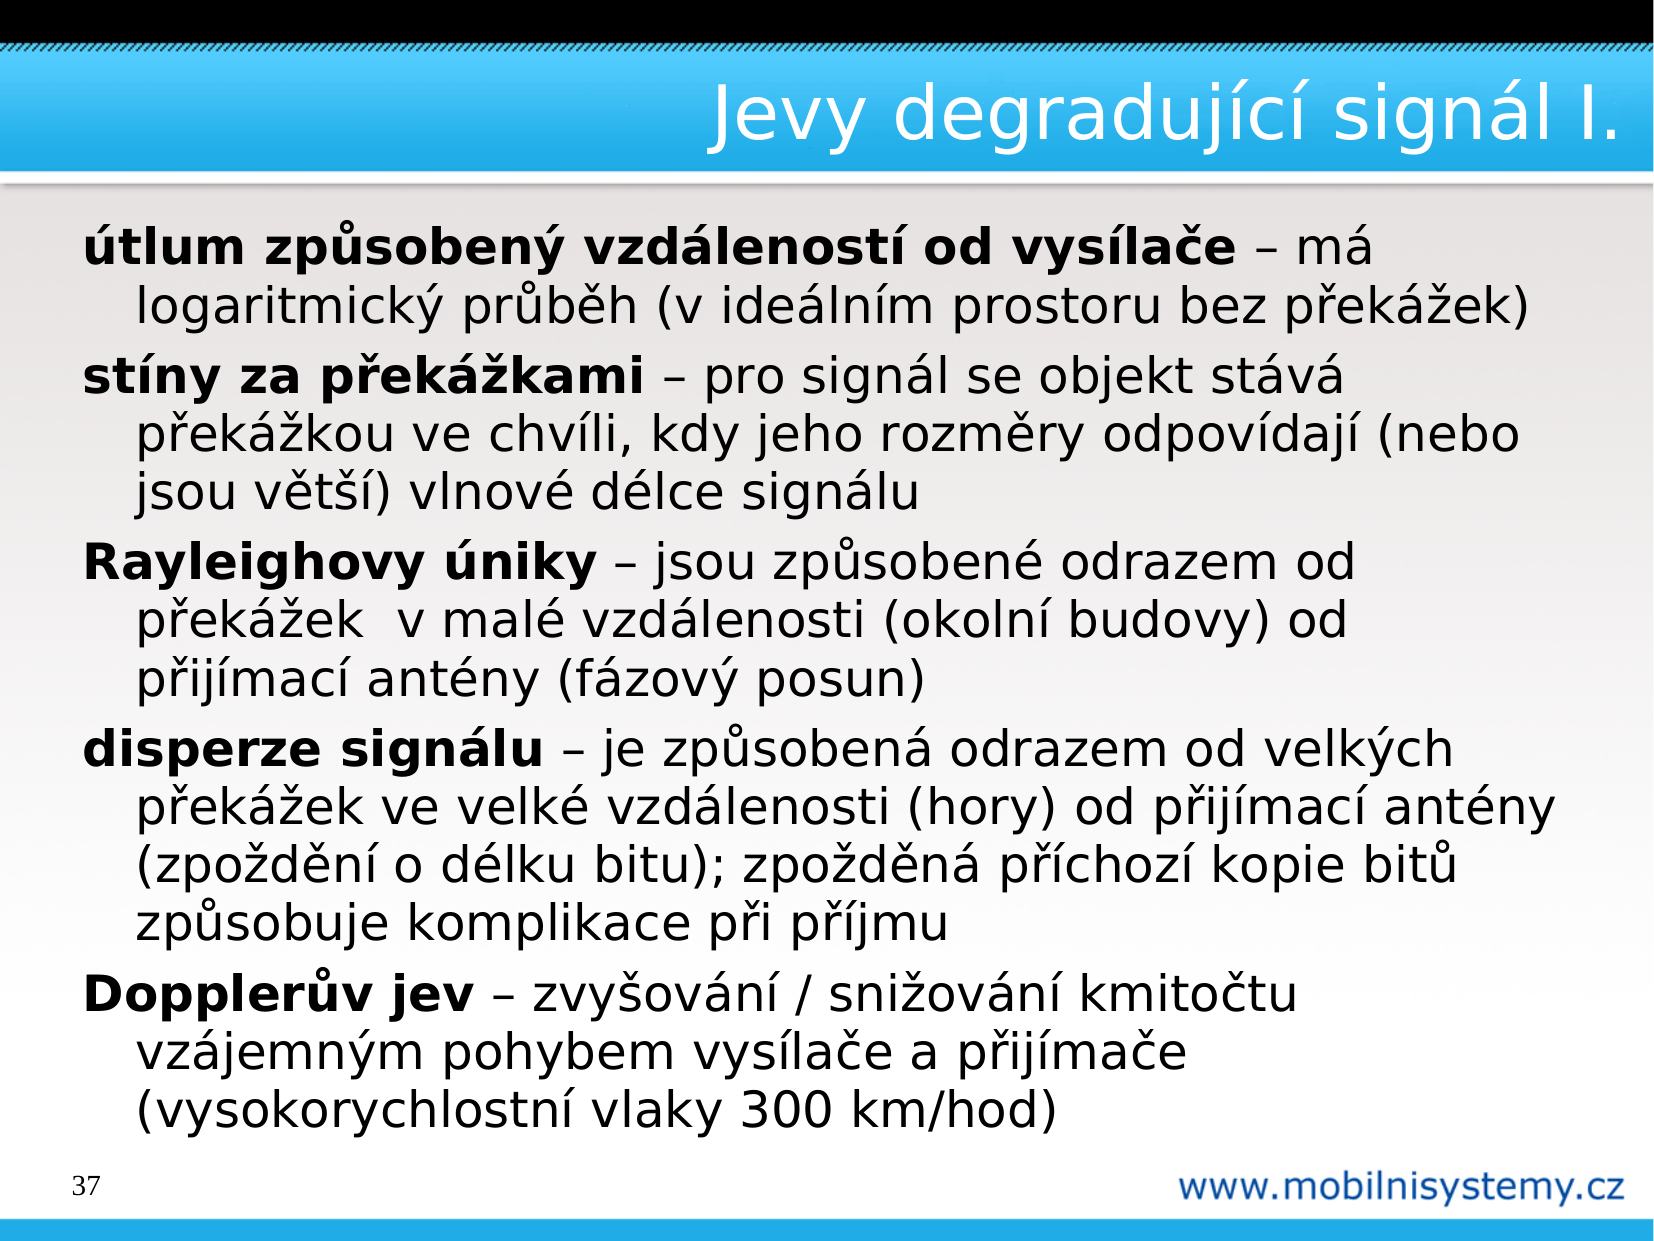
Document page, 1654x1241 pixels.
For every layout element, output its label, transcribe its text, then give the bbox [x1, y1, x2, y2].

list útlum způsobený vzdáleností od vysílače – má logaritmický průběh (v ideálním prostoru bez překážek) stíny za překážkami – pro signál se objekt stává překážkou ve chvíli, kdy jeho rozměry odpovídají (nebo jsou větší) vlnové délce signálu Rayleighovy úniky – jsou způsobené odrazem od překážek v malé vzdálenosti (okolní budovy) od přijímací antény (fázový posun) disperze signálu – je způsobená odrazem od velkých překážek ve velké vzdálenosti (hory) od přijímací antény (zpoždění o délku bitu); zpožděná příchozí kopie bitů způsobuje komplikace při příjmu Dopplerův jev – zvyšování / snižování kmitočtu vzájemným pohybem vysílače a přijímače (vysokorychlostní vlaky 300 km/hod) [64, 218, 1565, 1140]
title Jevy degradující signál I. [29, 49, 1625, 178]
picture [0, 0, 1654, 1241]
